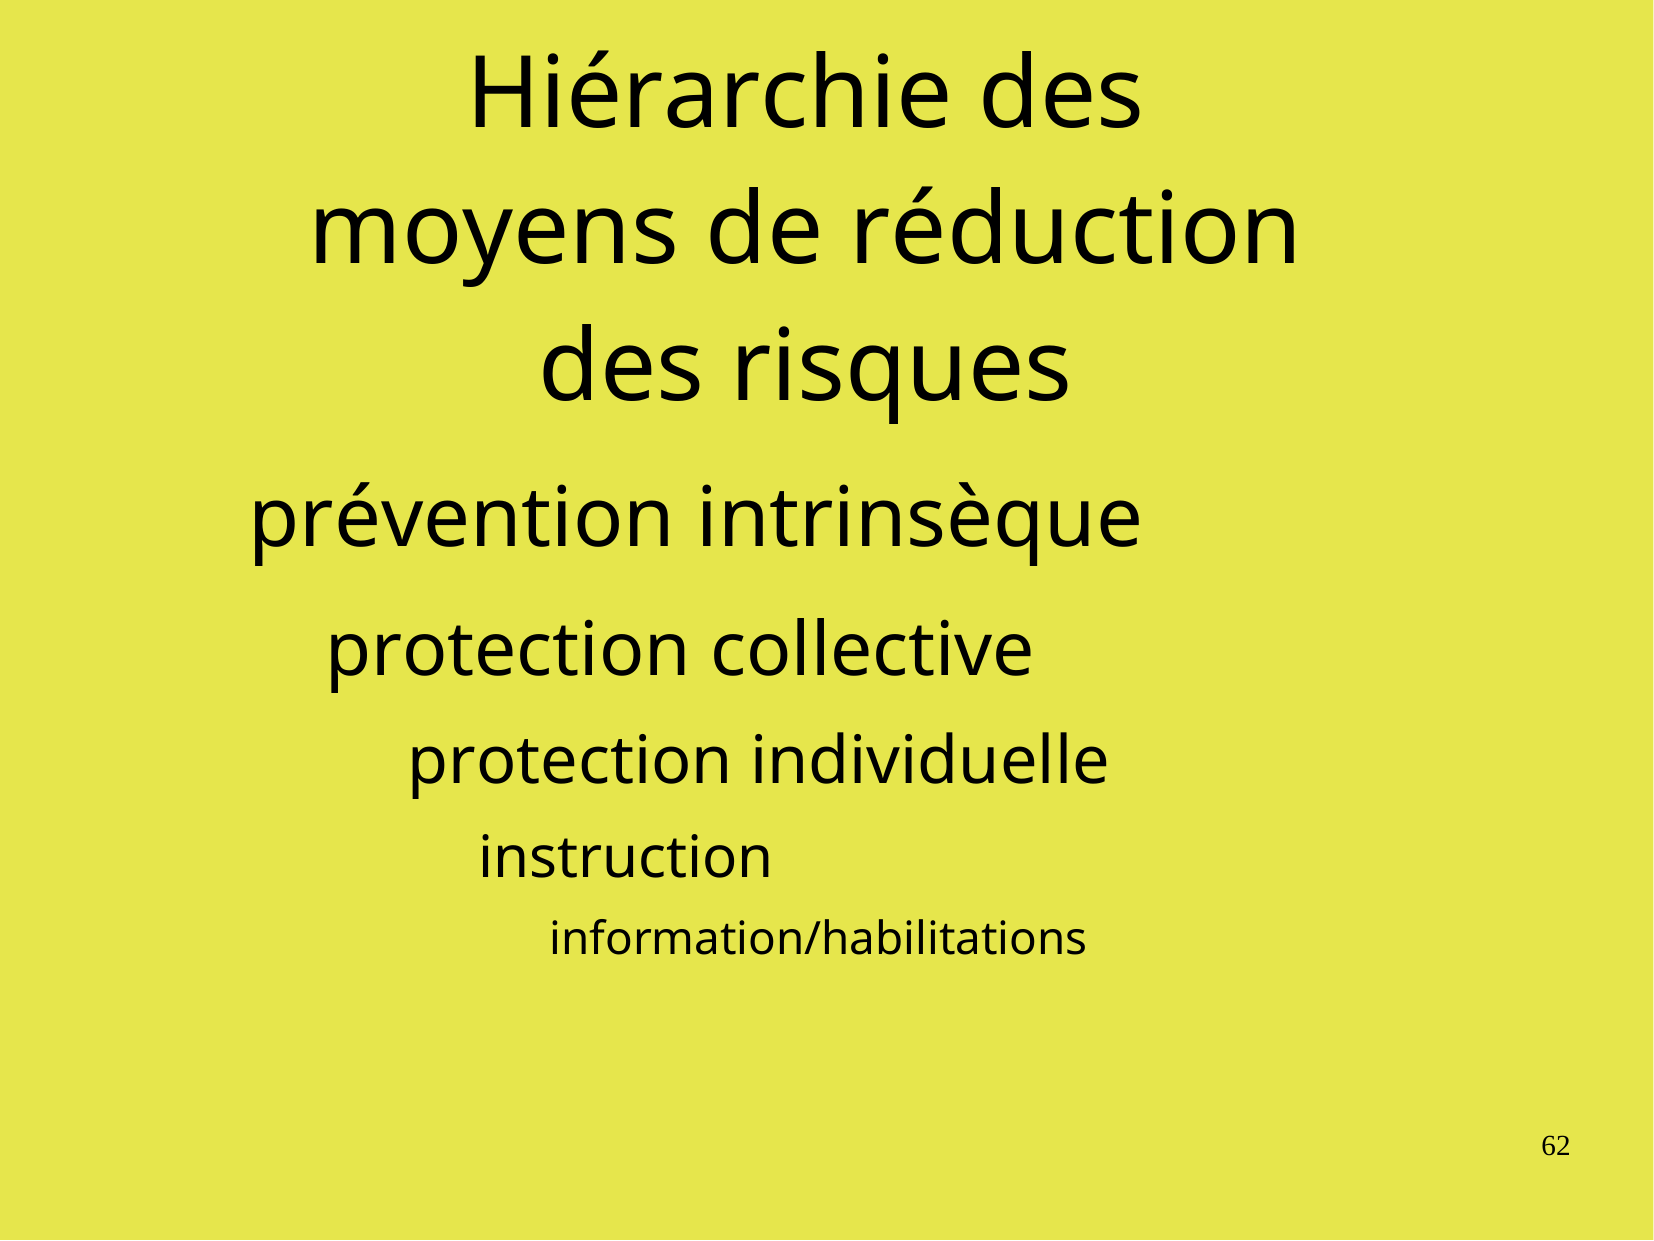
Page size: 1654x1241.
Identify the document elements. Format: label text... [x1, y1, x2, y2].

title Hiérarchie des moyens de réduction des risques [308, 15, 1372, 435]
text_box prévention intrinsèque protection collective protection individuelle instruction information/habilitations [216, 449, 1339, 1176]
